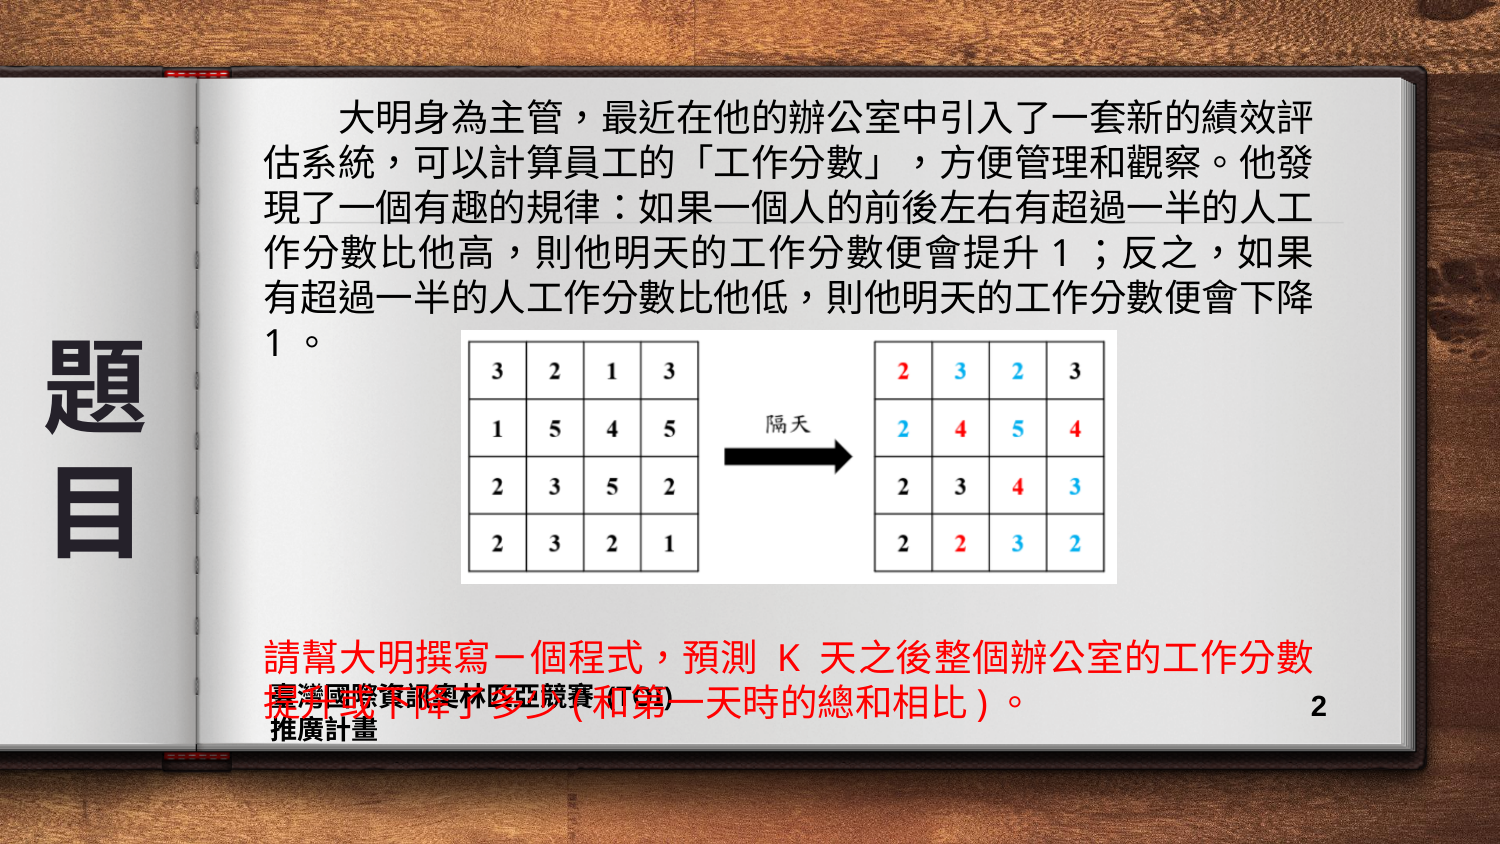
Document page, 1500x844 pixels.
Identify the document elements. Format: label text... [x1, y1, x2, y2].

text_box 2 [1295, 672, 1386, 737]
text_box 題 目 [28, 306, 210, 552]
text_box 大明身為主管，最近在他的辦公室中引入了一套新的績效評估系統，可以計算員工的「工作分數」，方便管理和觀察。他發現了一個有趣的規律：如果一個人的前後左右有超過一半的人工作分數比他高，則他明天的工作分數便會提升1；反之，如果有超過一半的人工作分數比他低，則他明天的工作分數便會下降 1。 請幫大明撰寫ㄧ個程式，預測 K 天之後整個辦公室的工作分數提升或下降了多少(和第一天時的總和相比)。 [248, 86, 1330, 652]
picture [461, 330, 1117, 584]
